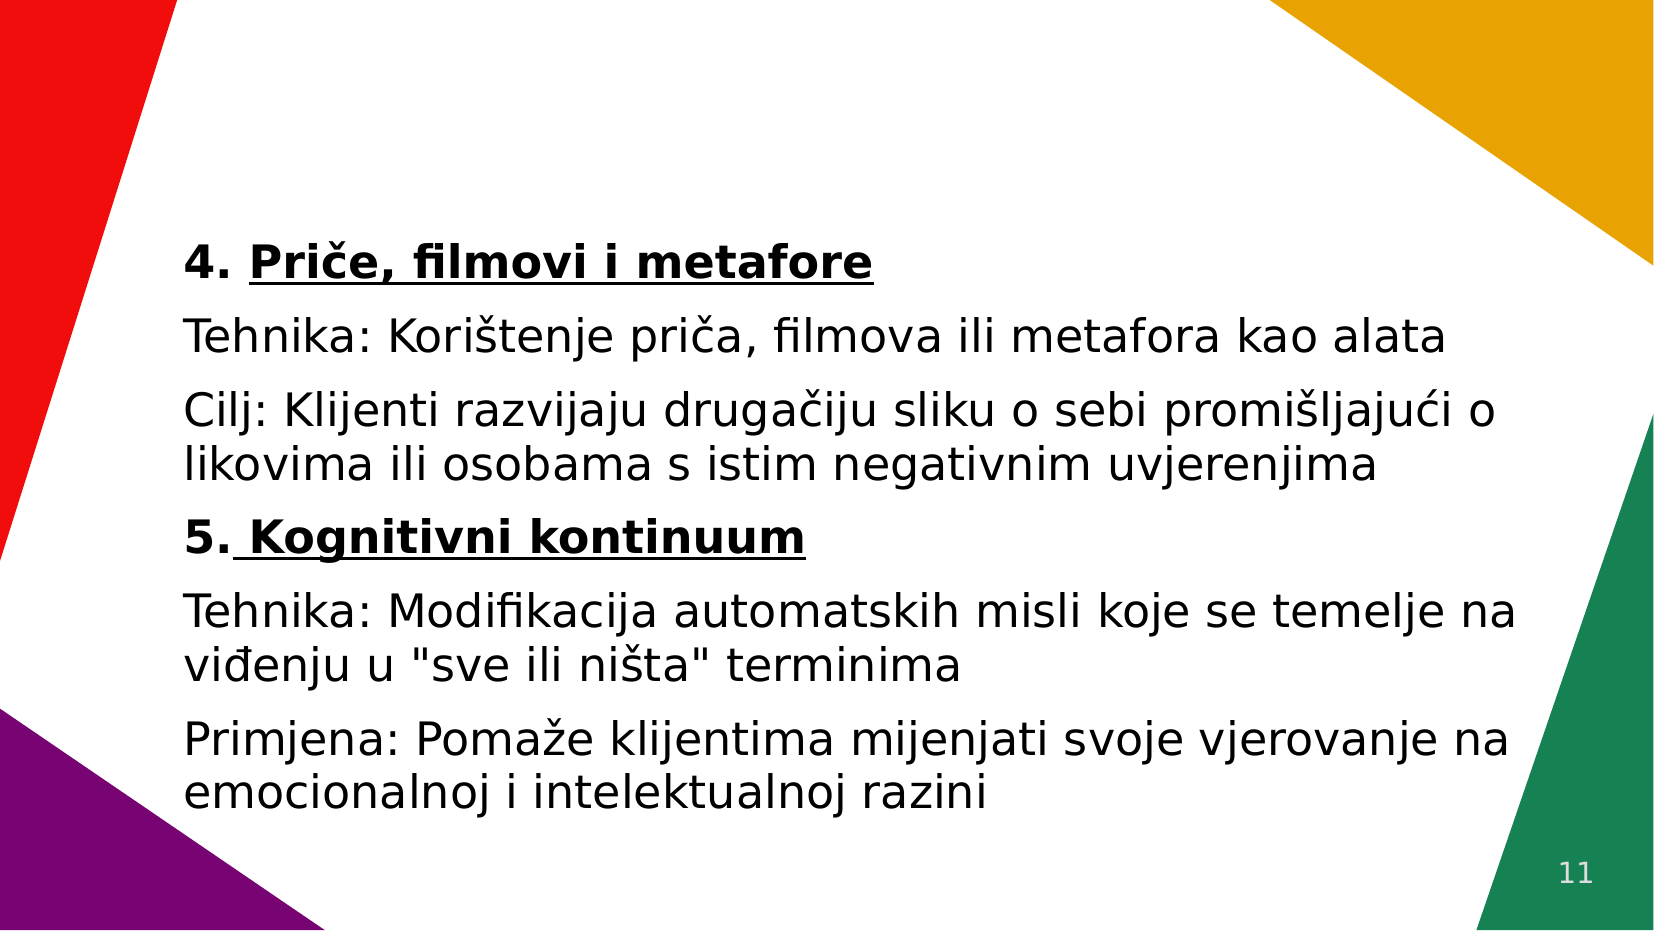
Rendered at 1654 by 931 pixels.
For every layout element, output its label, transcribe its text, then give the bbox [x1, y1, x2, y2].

list 4. Priče, filmovi i metafore Tehnika: Korištenje priča, filmova ili metafora kao alata Cilj: Klijenti razvijaju drugačiju sliku o sebi promišljajući o likovima ili osobama s istim negativnim uvjerenjima 5. Kognitivni kontinuum Tehnika: Modifikacija automatskih misli koje se temelje na viđenju u "sve ili ništa" terminima Primjena: Pomaže klijentima mijenjati svoje vjerovanje na emocionalnoj i intelektualnoj razini [118, 236, 1536, 827]
